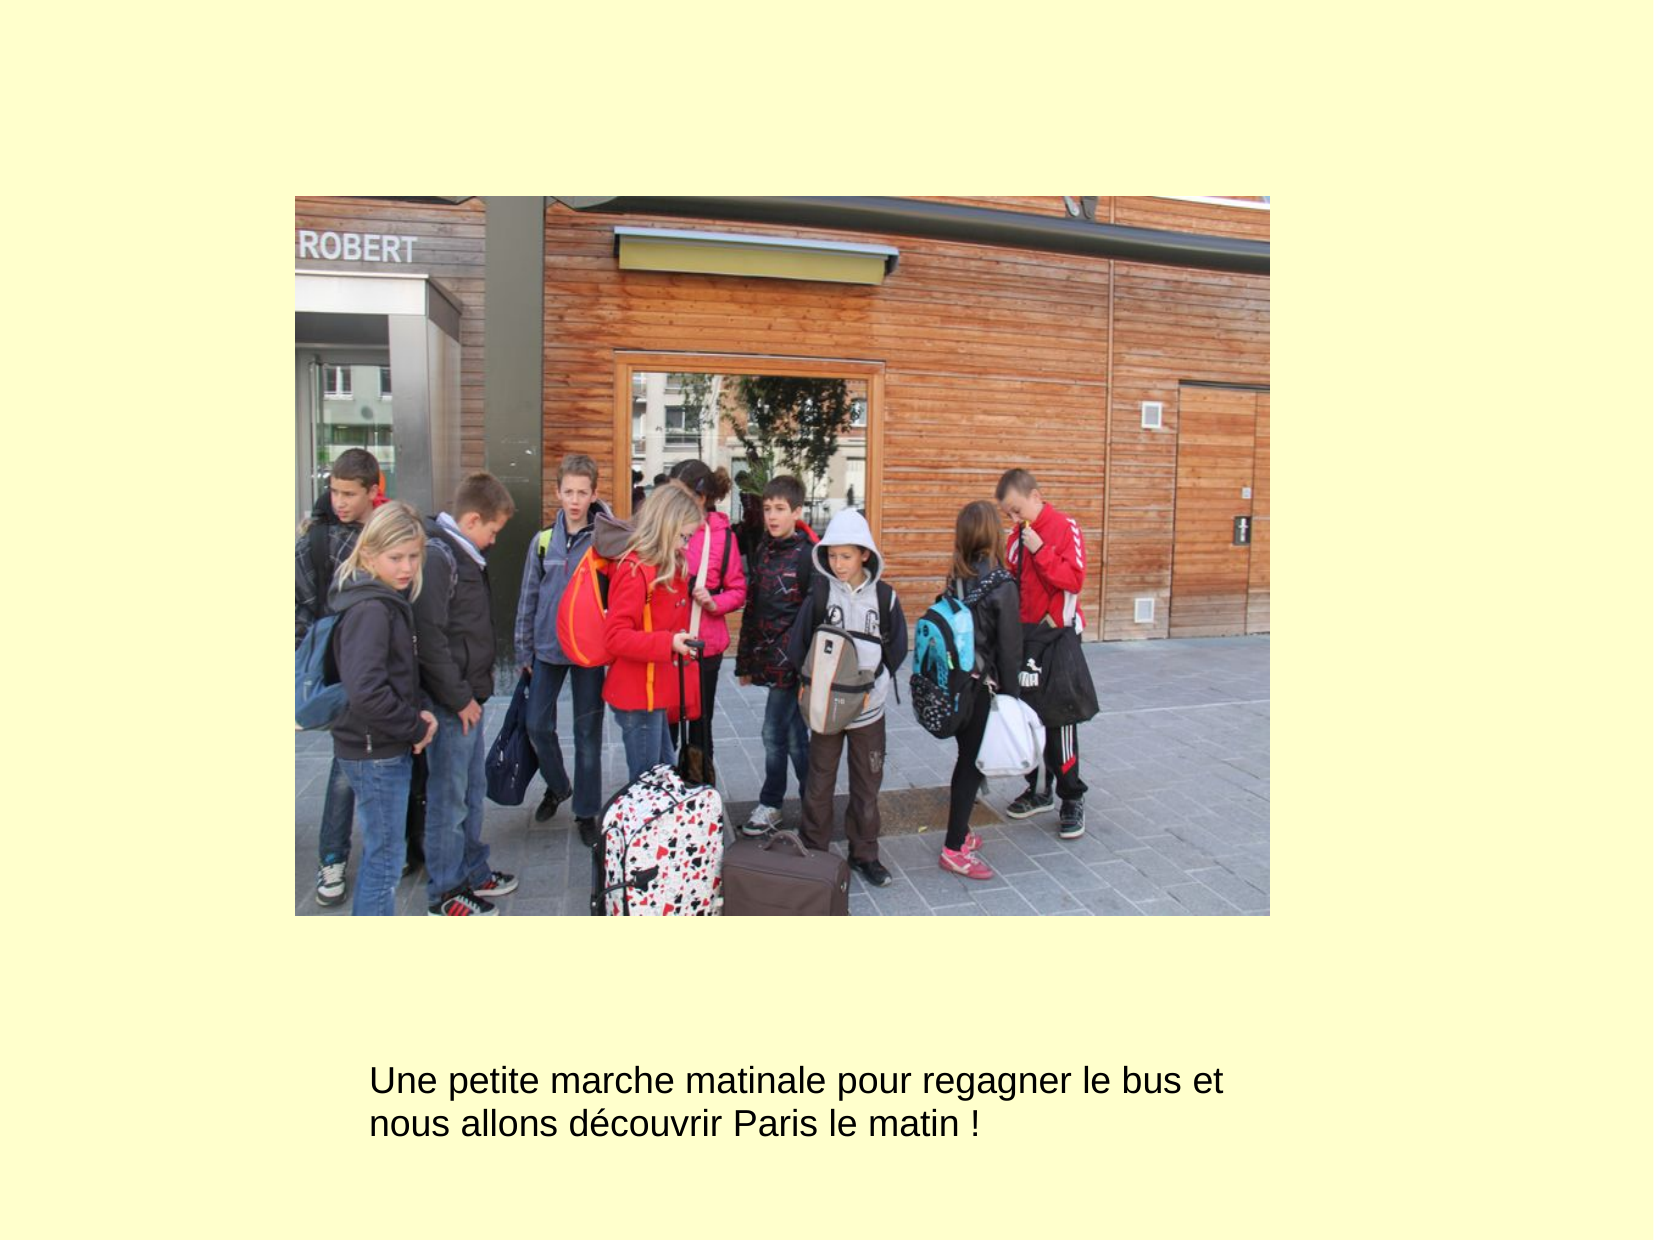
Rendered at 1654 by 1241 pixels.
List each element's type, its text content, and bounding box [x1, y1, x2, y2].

text_box Une petite marche matinale pour regagner le bus et nous allons découvrir Paris le matin ! [354, 1052, 1241, 1152]
picture [295, 196, 1270, 916]
